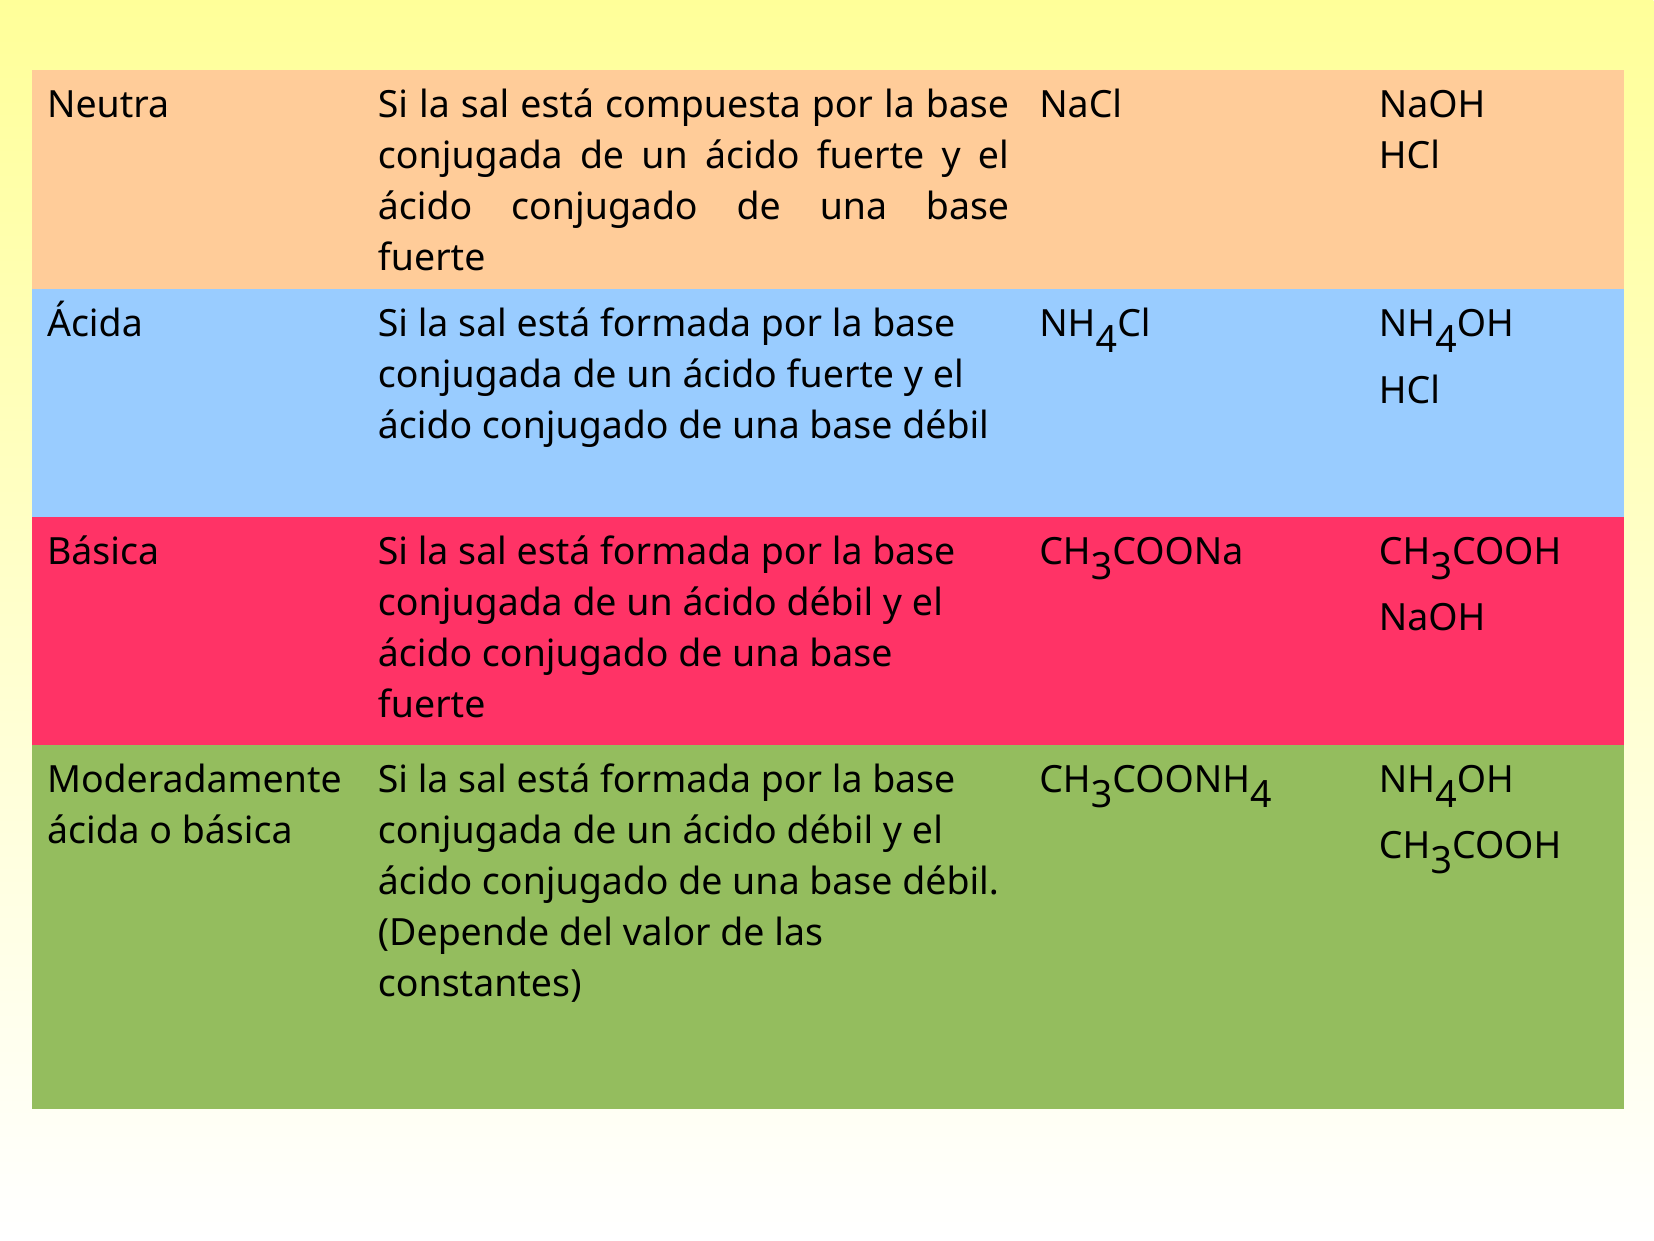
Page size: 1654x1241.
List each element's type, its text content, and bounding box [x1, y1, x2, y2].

table_header NaOH HCl [1364, 70, 1624, 289]
table_cell Moderadamente ácida o básica [32, 745, 363, 1109]
table_cell NH4OH CH3COOH [1364, 745, 1624, 1109]
table_cell CH3COOH NaOH [1364, 517, 1624, 745]
table_cell Si la sal está formada por la base conjugada de un ácido débil y el ácido conjugado de una base fuerte [363, 517, 1025, 745]
table_cell CH3COONa [1025, 517, 1364, 745]
table_cell CH3COONH4 [1025, 745, 1364, 1109]
table_cell Si la sal está formada por la base conjugada de un ácido débil y el ácido conjugado de una base débil. (Depende del valor de las constantes) [363, 745, 1025, 1109]
table_cell Si la sal está formada por la base conjugada de un ácido fuerte y el ácido conjugado de una base débil [363, 289, 1025, 517]
table_cell Básica [32, 517, 363, 745]
table_header Neutra [32, 70, 363, 289]
table_cell NH4Cl [1025, 289, 1364, 517]
table_header Si la sal está compuesta por la base conjugada de un ácido fuerte y el ácido conjugado de una base fuerte [363, 70, 1025, 289]
table_cell Ácida [32, 289, 363, 517]
table_cell NH4OH HCl [1364, 289, 1624, 517]
table_header NaCl [1025, 70, 1364, 289]
